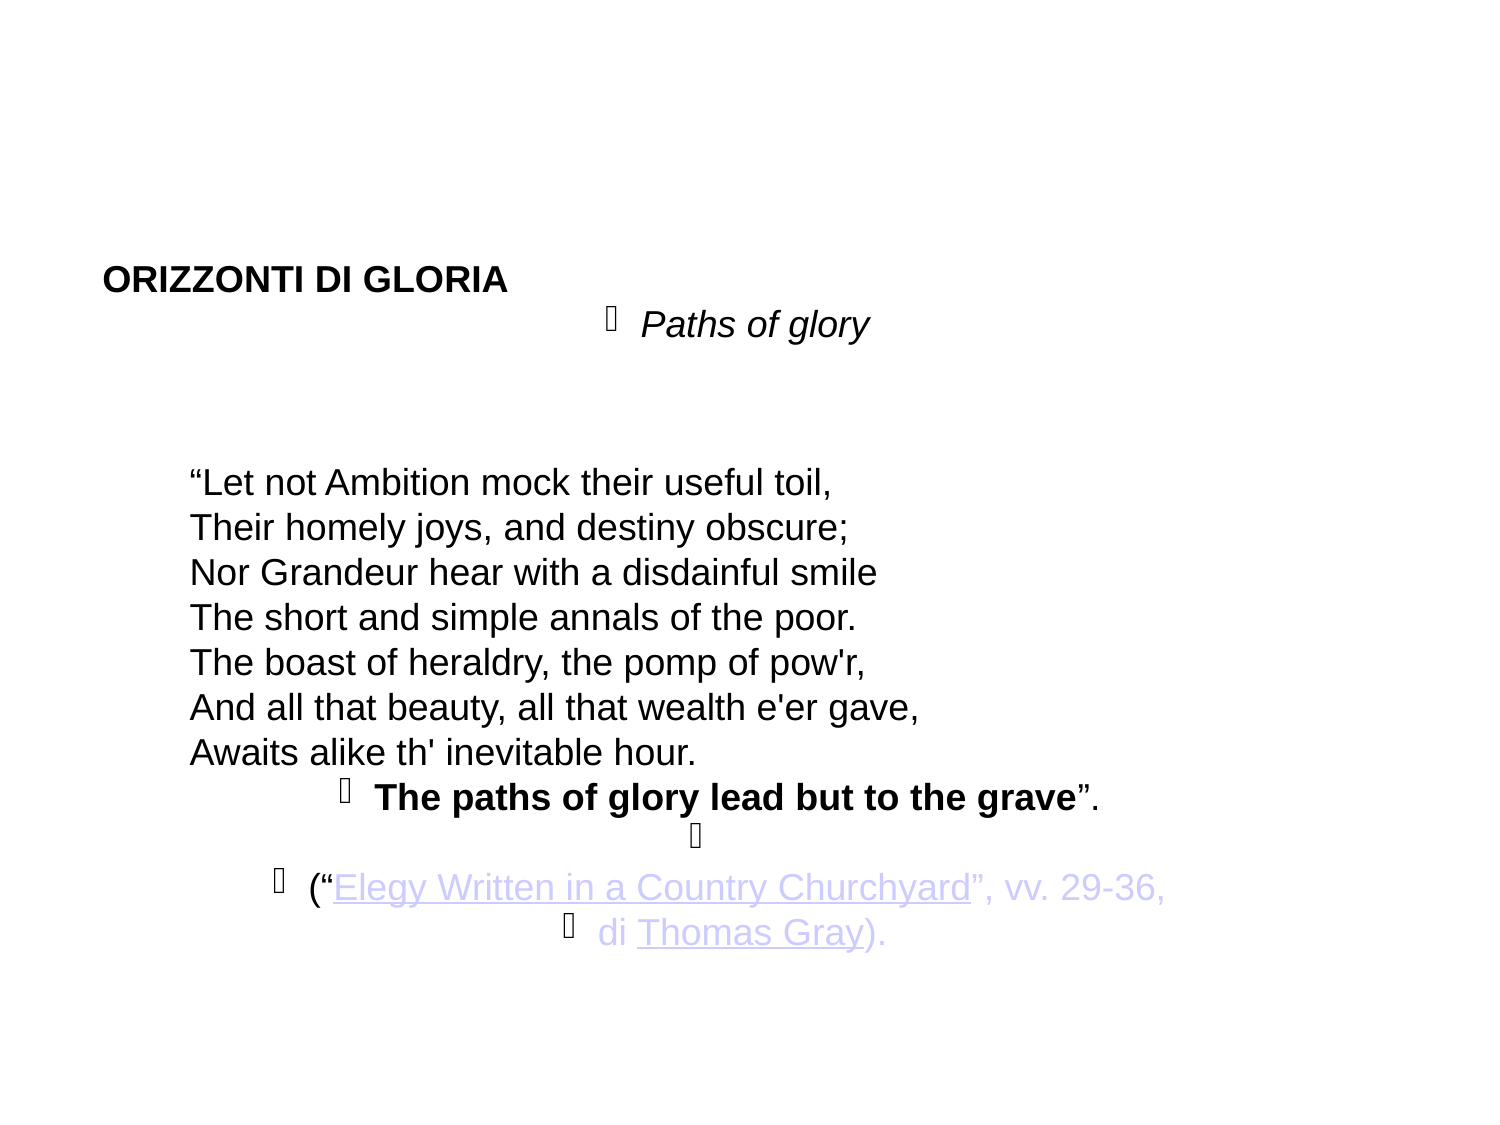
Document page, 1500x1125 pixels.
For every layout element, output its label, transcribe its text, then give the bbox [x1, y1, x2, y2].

text_box “Let not Ambition mock their useful toil, Their homely joys, and destiny obscure; Nor Grandeur hear with a disdainful smile The short and simple annals of the poor. The boast of heraldry, the pomp of pow'r, And all that beauty, all that wealth e'er gave, Awaits alike th' inevitable hour. The paths of glory lead but to the grave”. (“Elegy Written in a Country Churchyard”, vv. 29-36, di Thomas Gray). [174, 450, 1275, 1067]
text_box ORIZZONTI DI GLORIA Paths of glory [87, 37, 1388, 563]
